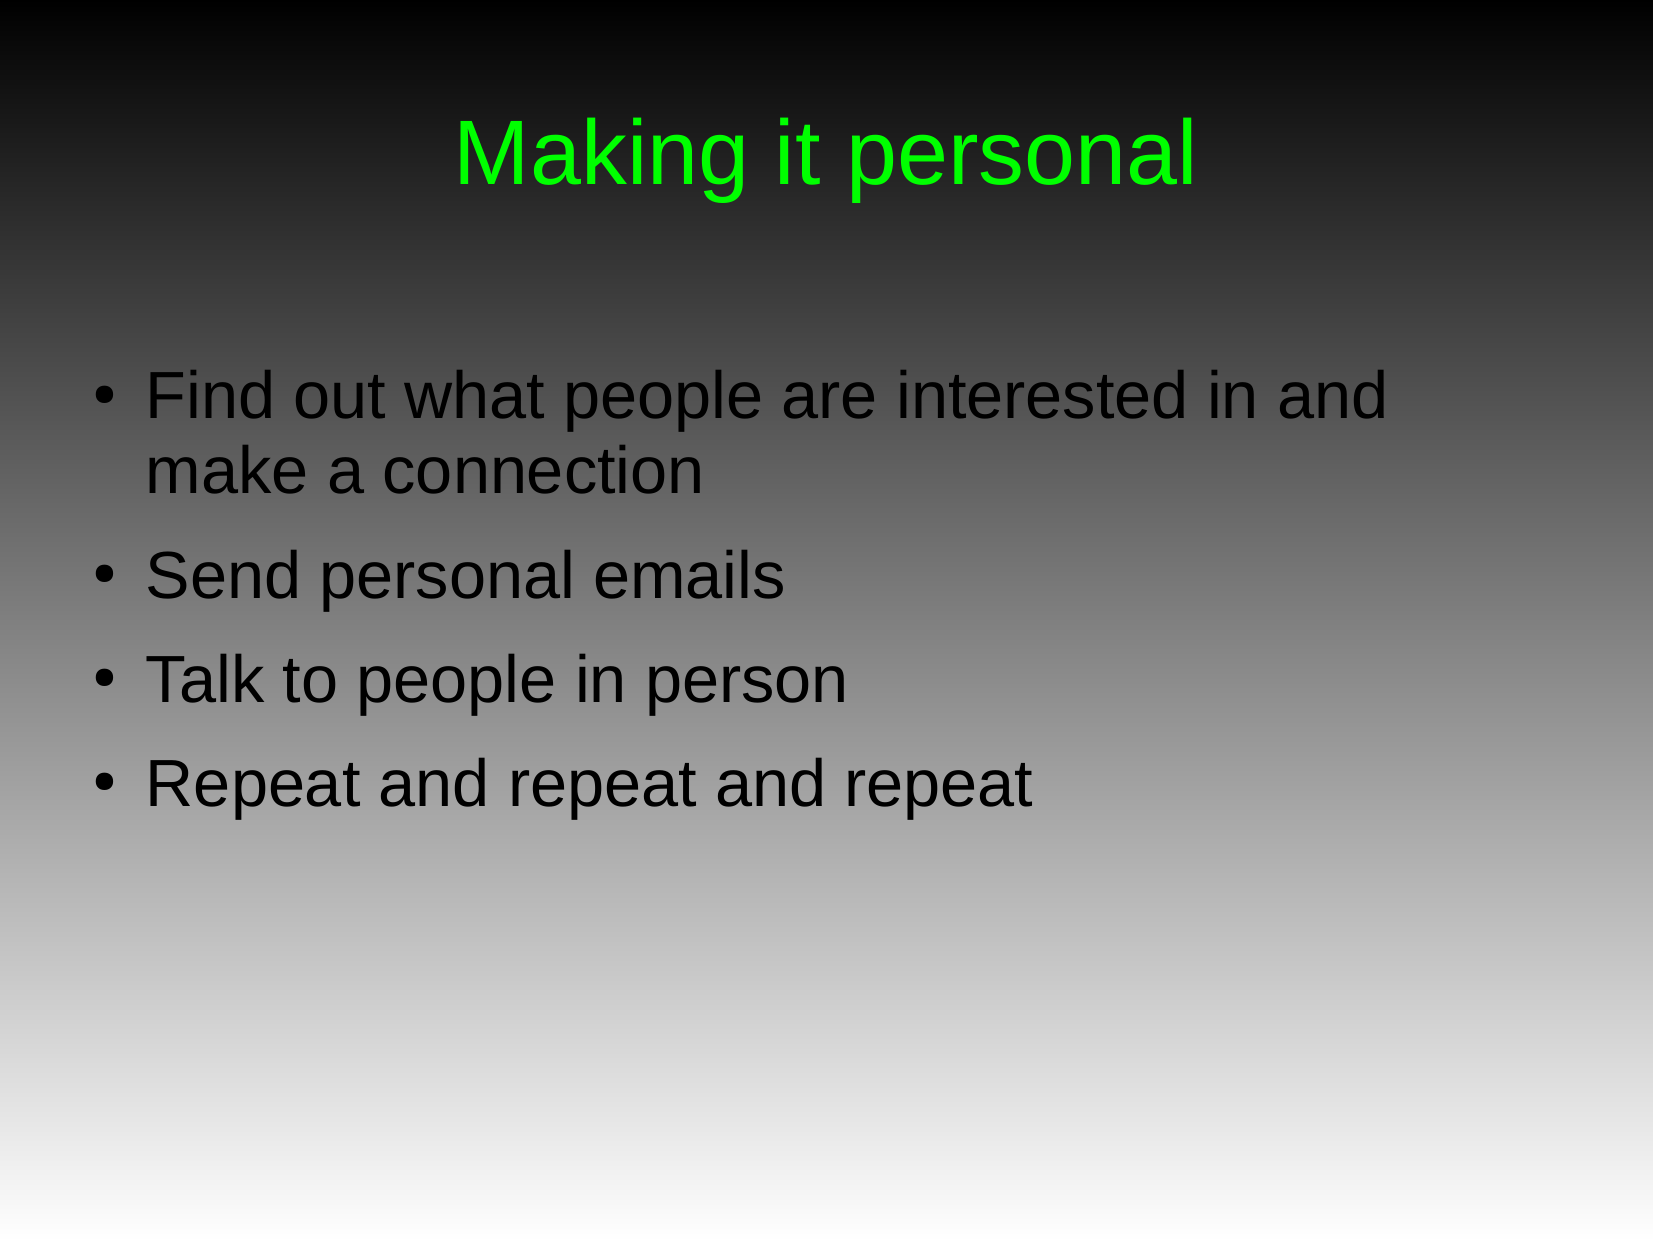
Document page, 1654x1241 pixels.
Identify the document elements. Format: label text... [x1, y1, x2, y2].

title Making it personal [82, 49, 1571, 257]
list Find out what people are interested in and make a connection Send personal emails Talk to people in person Repeat and repeat and repeat [75, 358, 1563, 1163]
